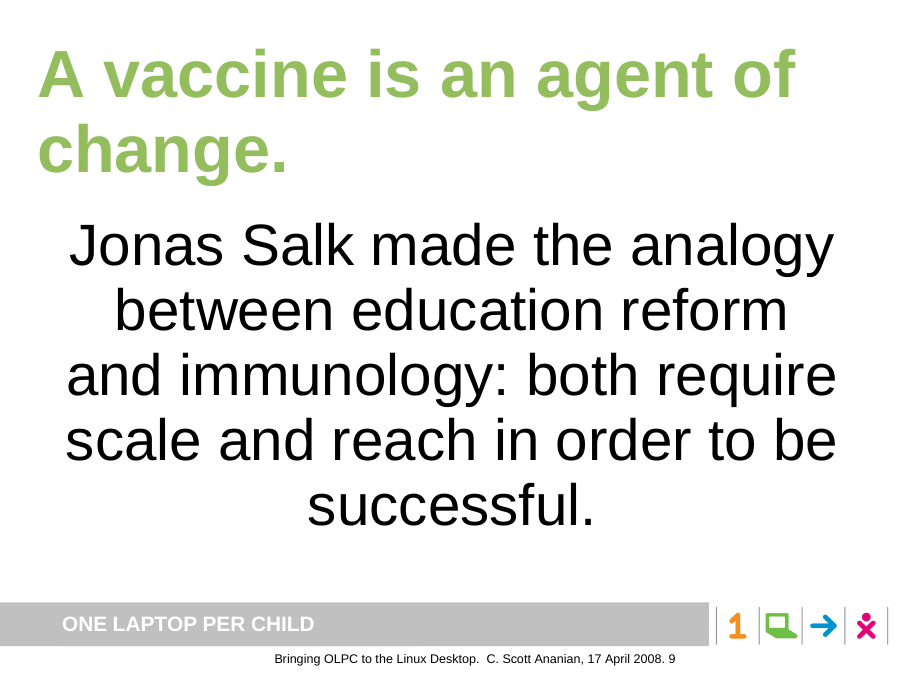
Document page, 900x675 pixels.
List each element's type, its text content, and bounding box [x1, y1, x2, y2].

title A vaccine is an agent of change. [37, 37, 856, 225]
subtitle Jonas Salk made the analogy between education reform and immunology: both require scale and reach in order to be successful. [61, 149, 844, 601]
picture [709, 598, 897, 654]
